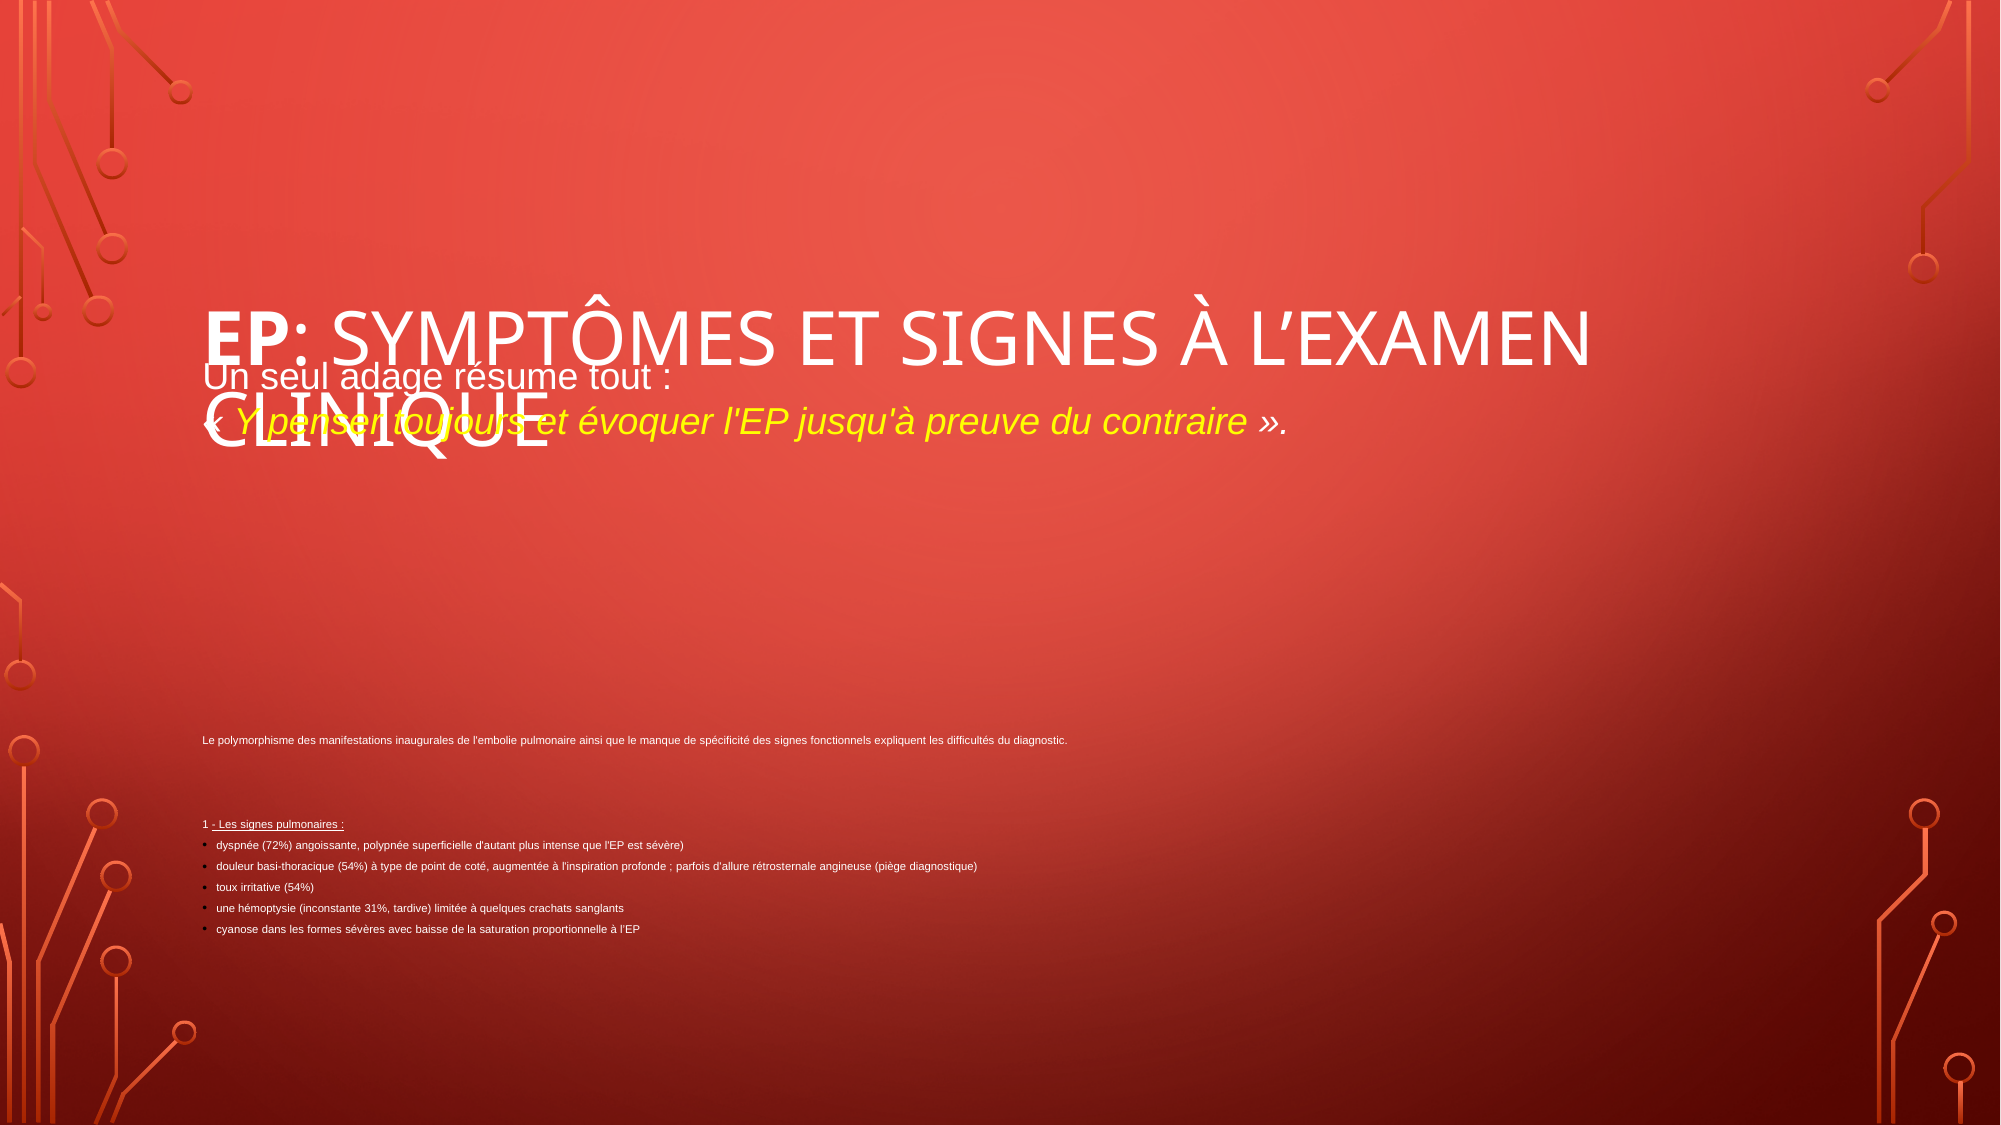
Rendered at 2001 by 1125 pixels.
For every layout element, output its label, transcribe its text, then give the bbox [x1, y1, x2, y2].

list Le polymorphisme des manifestations inaugurales de l'embolie pulmonaire ainsi que le manque de spécificité des signes fonctionnels expliquent les difficultés du diagnostic. 1 - Les signes pulmonaires : dyspnée (72%) angoissante, polypnée superficielle d'autant plus intense que l'EP est sévère) douleur basi-thoracique (54%) à type de point de coté, augmentée à l'inspiration profonde ; parfois d'allure rétrosternale angineuse (piège diagnostique) toux irritative (54%) une hémoptysie (inconstante 31%, tardive) limitée à quelques crachats sanglants cyanose dans les formes sévères avec baisse de la saturation proportionnelle à l’EP [187, 192, 1874, 1018]
text_box Un seul adage résume tout : « Y penser toujours et évoquer l'EP jusqu'à preuve du contraire ». [187, 344, 1305, 449]
title EP: Symptômes et signes à l’examen clinique [187, 37, 1813, 192]
